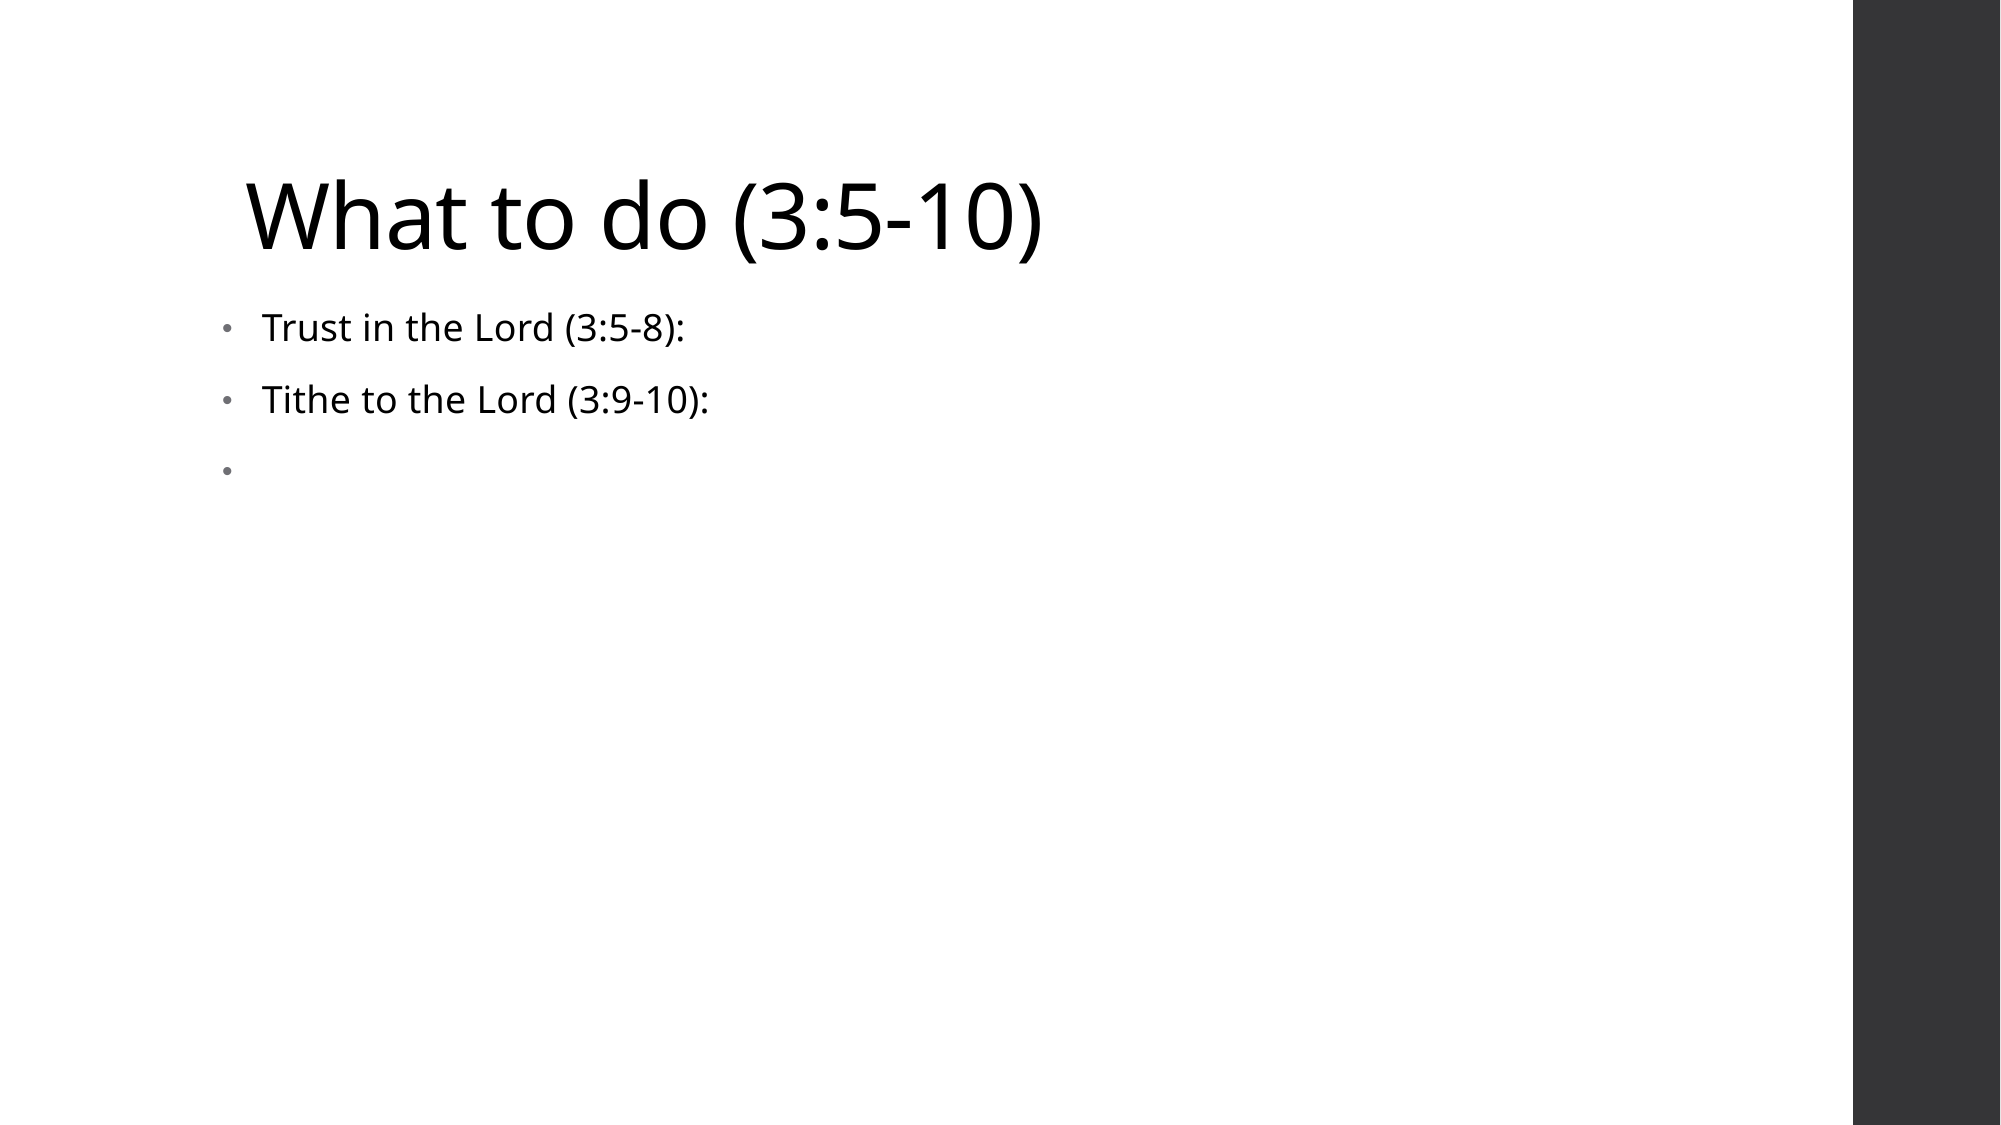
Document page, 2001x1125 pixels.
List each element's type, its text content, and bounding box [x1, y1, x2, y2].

list Trust in the Lord (3:5-8): Tithe to the Lord (3:9-10): [206, 299, 1617, 1014]
title What to do (3:5-10) [206, 60, 1797, 278]
